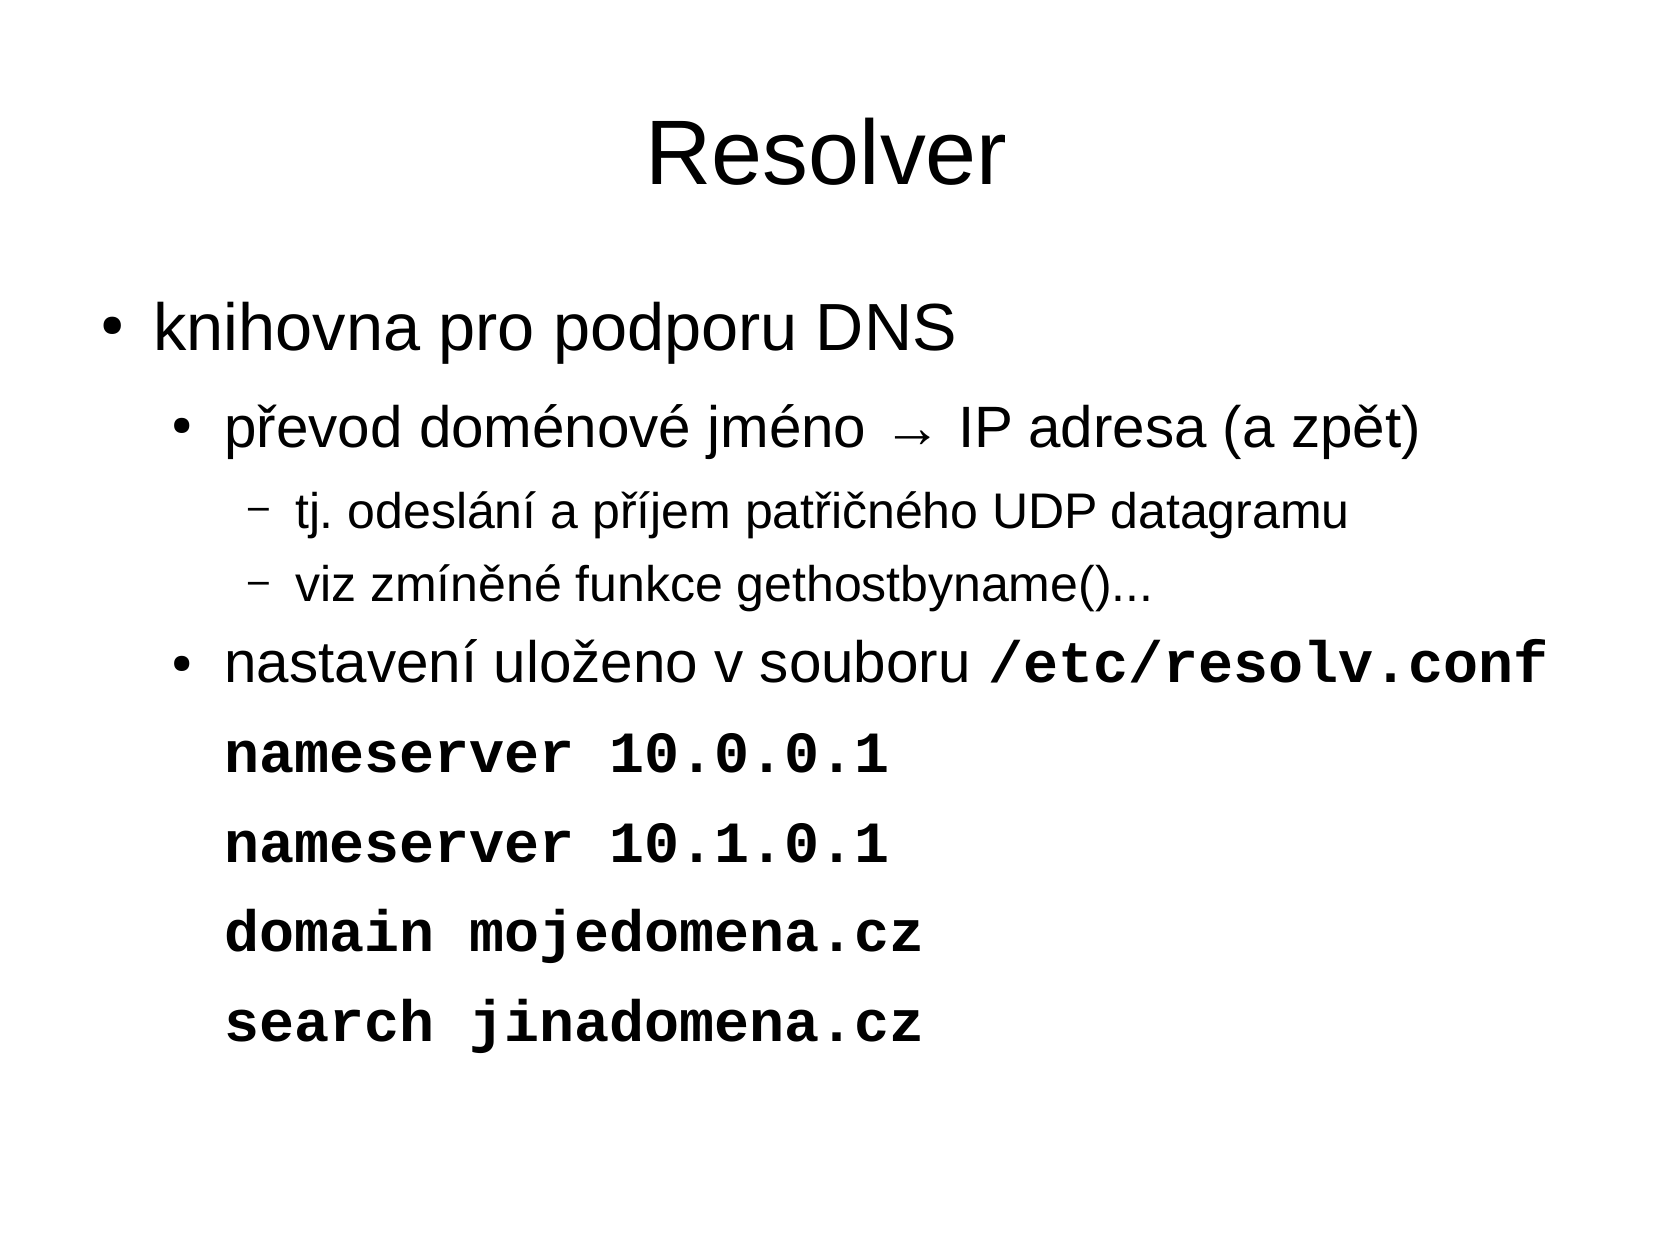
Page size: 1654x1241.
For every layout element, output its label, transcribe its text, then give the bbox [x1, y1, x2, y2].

list knihovna pro podporu DNS převod doménové jméno → IP adresa (a zpět) tj. odeslání a příjem patřičného UDP datagramu viz zmíněné funkce gethostbyname()... nastavení uloženo v souboru /etc/resolv.conf nameserver 10.0.0.1 nameserver 10.1.0.1 domain mojedomena.cz search jinadomena.cz [82, 290, 1571, 1094]
title Resolver [82, 56, 1571, 250]
